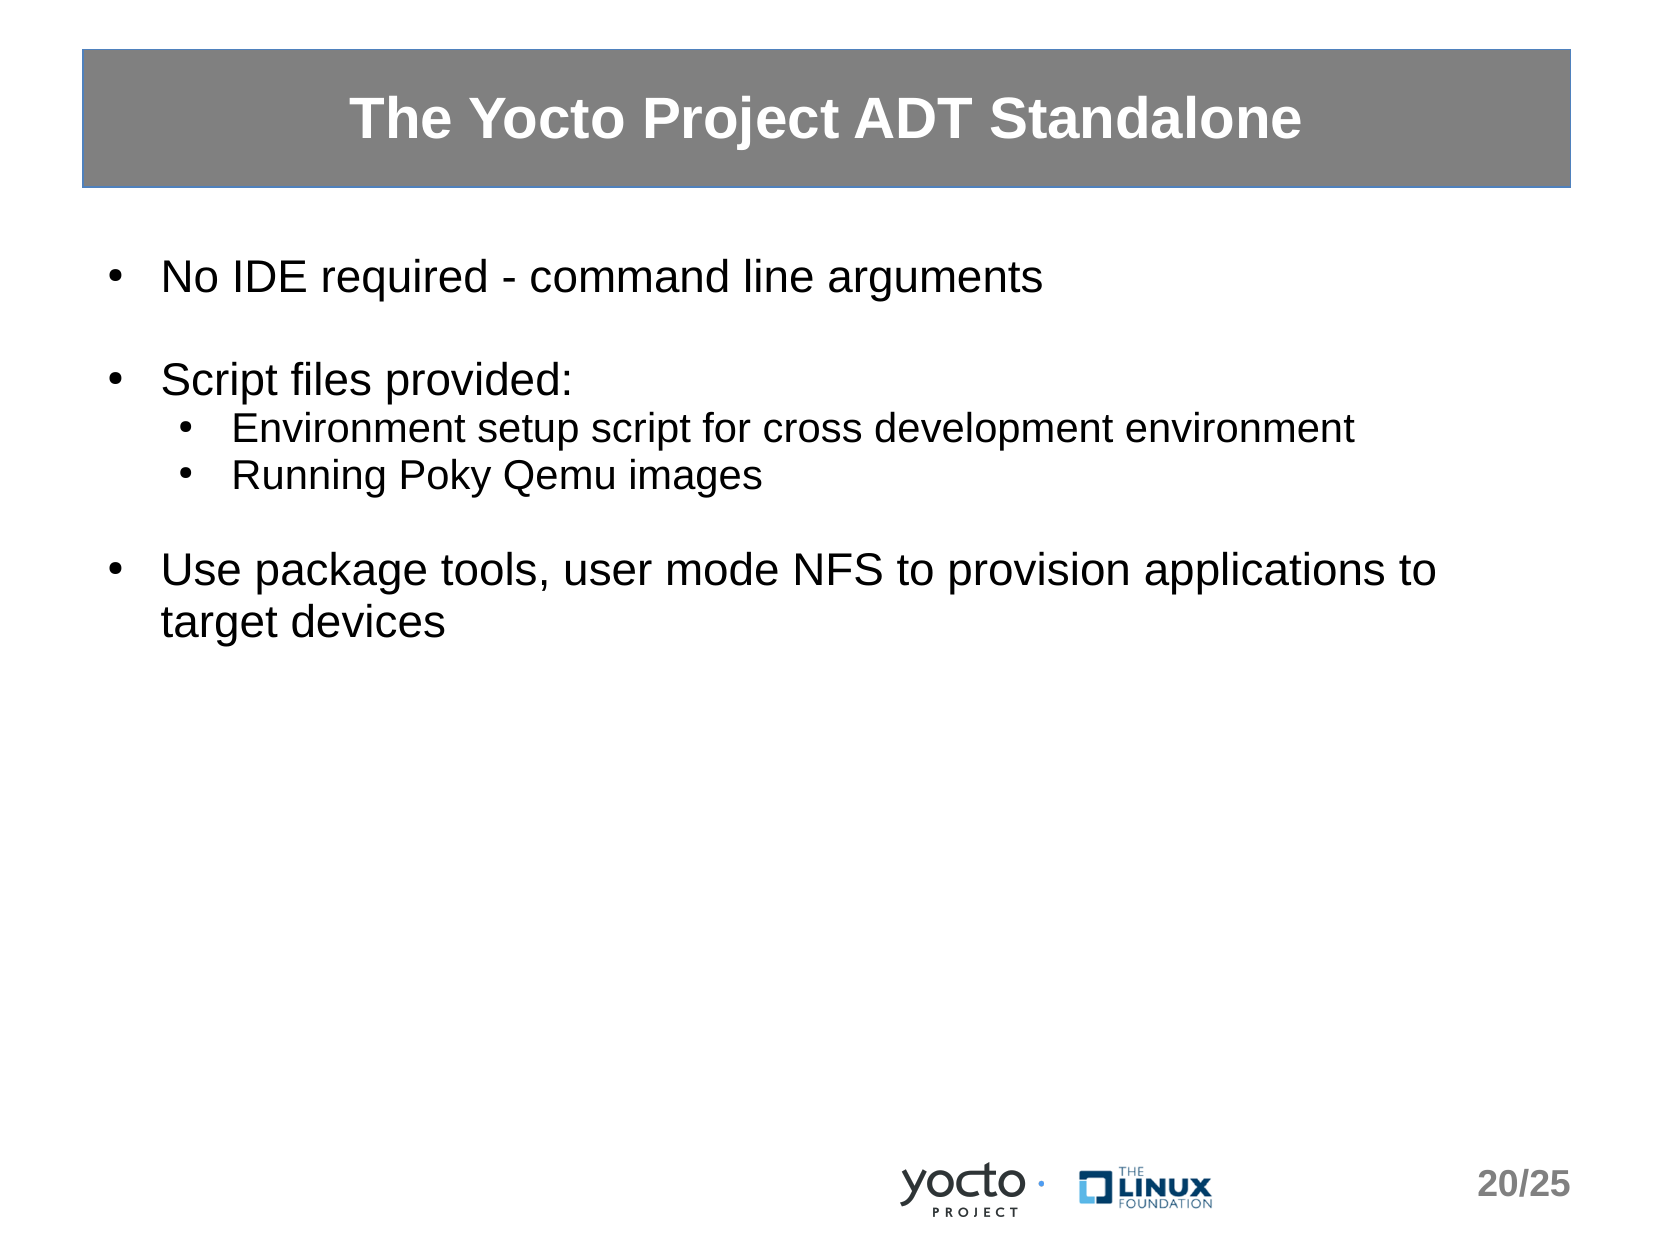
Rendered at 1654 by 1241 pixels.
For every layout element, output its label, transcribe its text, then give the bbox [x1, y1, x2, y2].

picture [1075, 1162, 1215, 1211]
text_box No IDE required - command line arguments Script files provided: Environment setup script for cross development environment Running Poky Qemu images Use package tools, user mode NFS to provision applications to target devices [75, 243, 1557, 654]
title The Yocto Project ADT Standalone [82, 49, 1571, 188]
picture [900, 1162, 1044, 1217]
